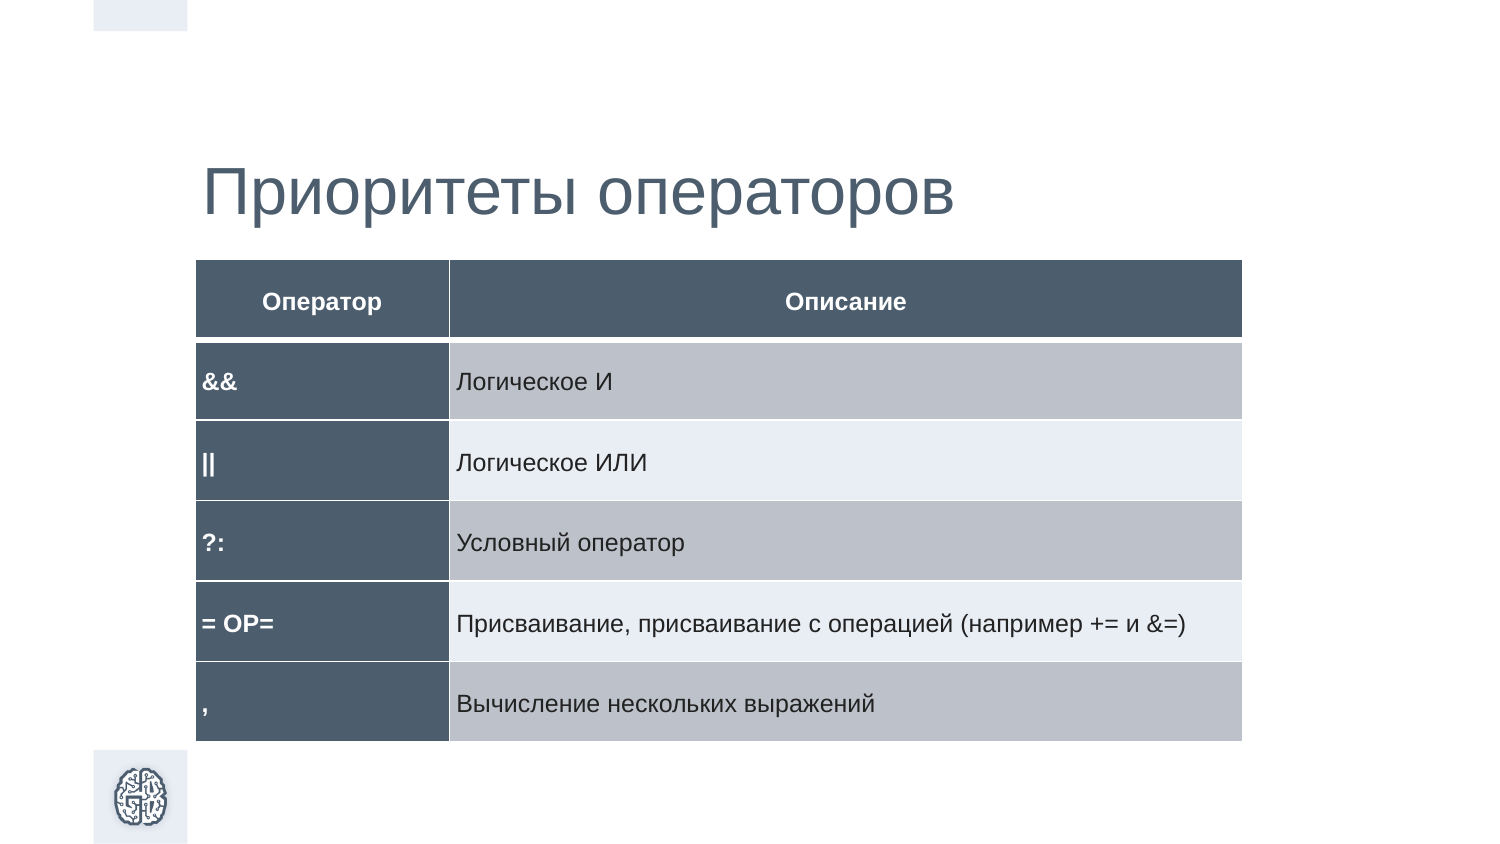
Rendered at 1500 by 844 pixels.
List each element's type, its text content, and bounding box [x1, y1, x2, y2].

table_cell Условный оператор [450, 501, 1242, 580]
text_box Приоритеты операторов [187, 93, 1312, 282]
table_cell Присваивание, присваивание с операцией (например += и &=) [450, 582, 1242, 661]
table_cell Логическое ИЛИ [450, 421, 1242, 500]
table_cell ?: [196, 501, 449, 580]
table_cell Логическое И [450, 343, 1242, 419]
table_cell = OP= [196, 582, 449, 661]
table_cell || [196, 421, 449, 500]
table_cell Вычисление нескольких выражений [450, 662, 1242, 741]
table_header Описание [450, 260, 1242, 337]
table_header Оператор [196, 260, 449, 337]
table_cell && [196, 343, 449, 419]
picture [106, 760, 175, 834]
table_cell , [196, 662, 449, 741]
